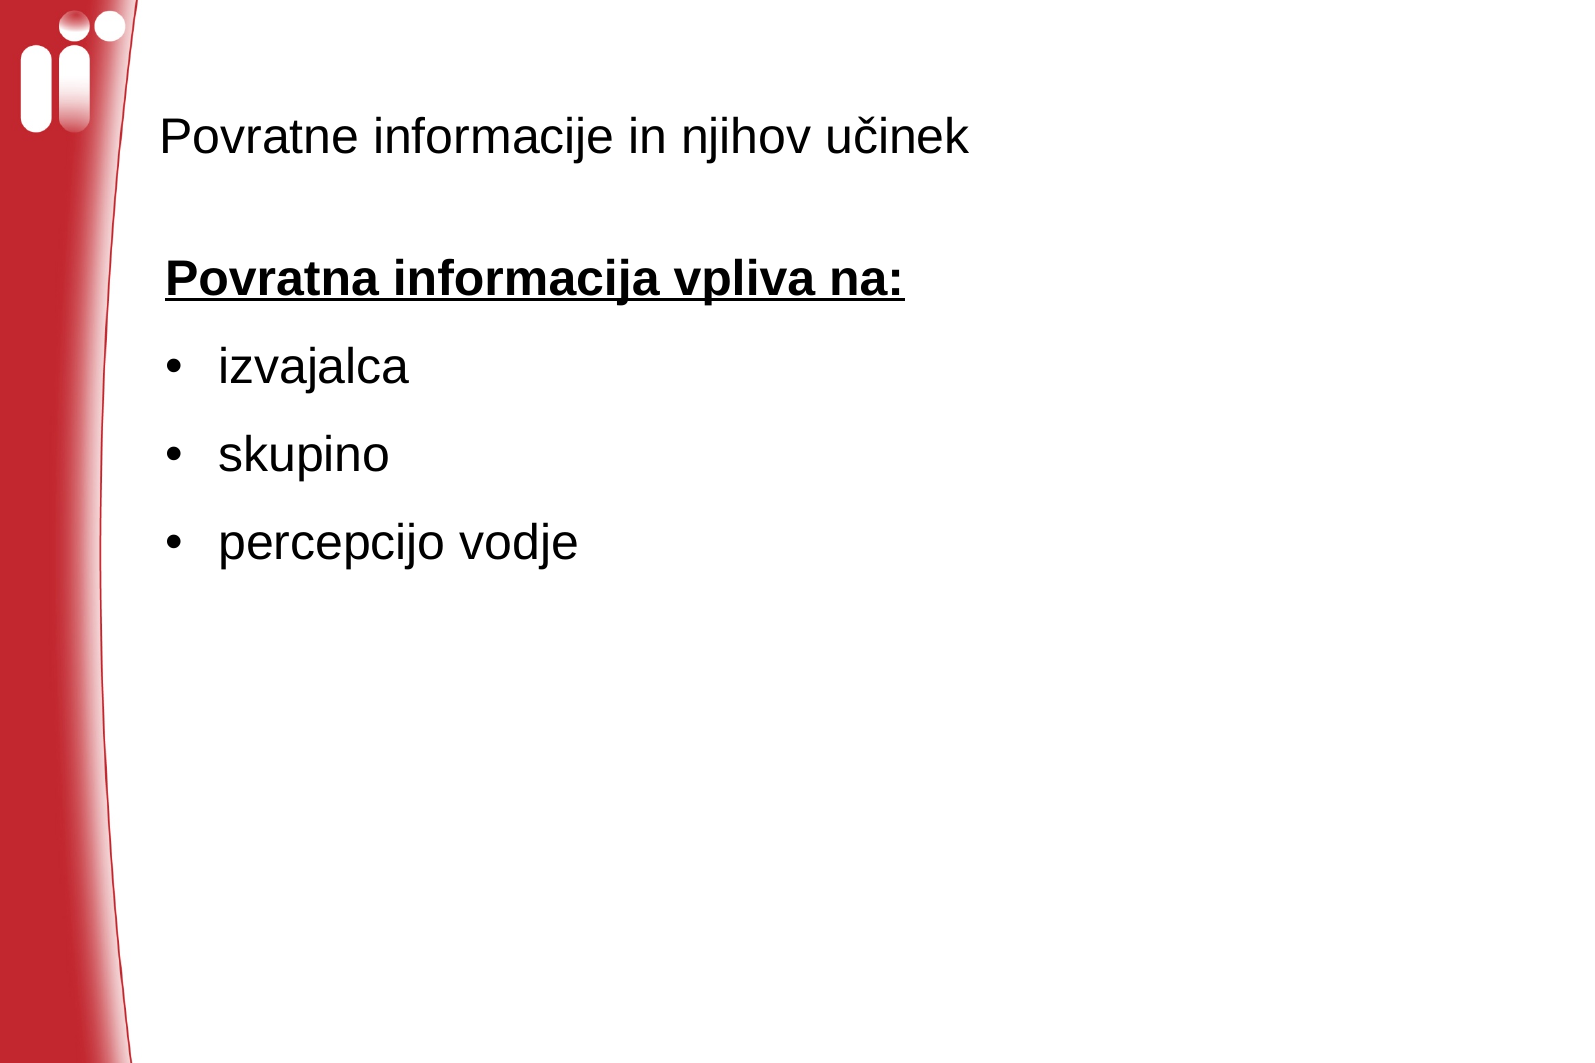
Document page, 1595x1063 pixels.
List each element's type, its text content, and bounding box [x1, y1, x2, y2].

title Povratne informacije in njihov učinek [159, 22, 1515, 248]
list Povratna informacija vpliva na: izvajalca skupino percepcijo vodje [147, 248, 1515, 1063]
picture [0, 0, 1414, 1063]
